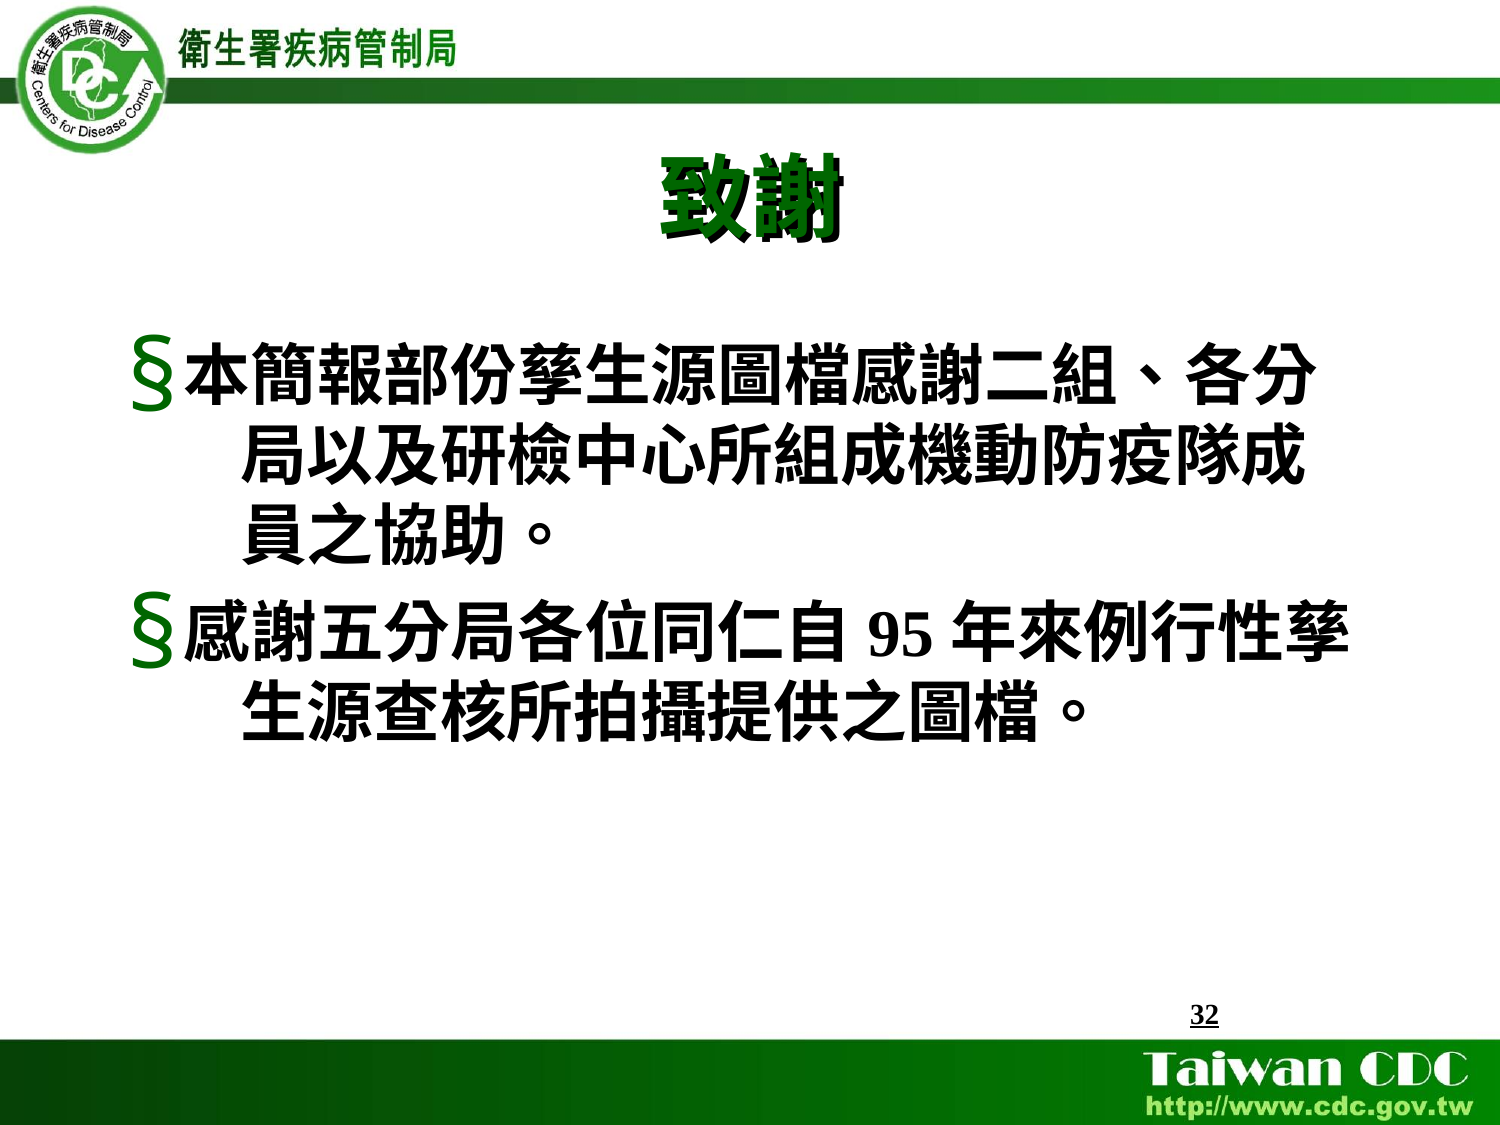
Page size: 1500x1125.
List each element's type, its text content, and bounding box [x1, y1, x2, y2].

text_box [1175, 987, 1488, 1063]
title 致謝 [112, 99, 1388, 288]
list 本簡報部份孳生源圖檔感謝二組、各分局以及研檢中心所組成機動防疫隊成員之協助。 感謝五分局各位同仁自95年來例行性孳生源查核所拍攝提供之圖檔。 [112, 324, 1388, 1000]
